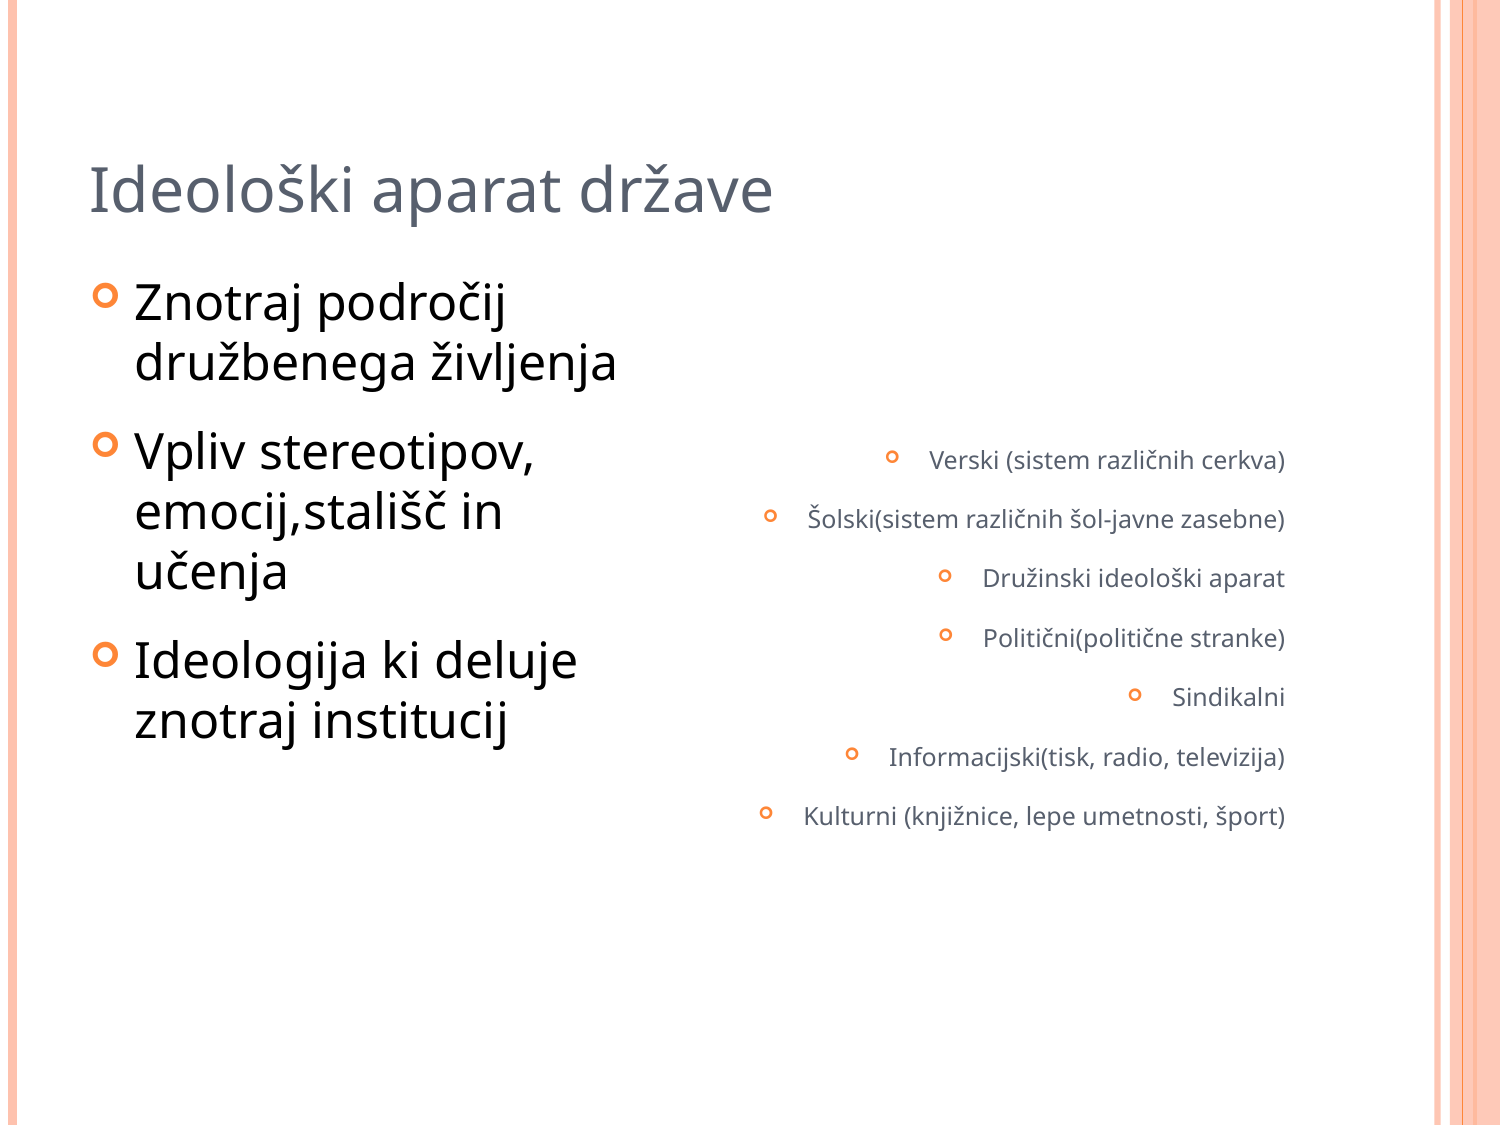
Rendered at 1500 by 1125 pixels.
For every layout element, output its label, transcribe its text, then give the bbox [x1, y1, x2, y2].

list Verski (sistem različnih cerkva) Šolski(sistem različnih šol-javne zasebne) Družinski ideološki aparat Politični(politične stranke) Sindikalni Informacijski(tisk, radio, televizija) Kulturni (knjižnice, lepe umetnosti, šport) [700, 262, 1301, 1013]
title Ideološki aparat države [75, 45, 1300, 233]
list Znotraj področij družbenega življenja Vpliv stereotipov, emocij,stališč in učenja Ideologija ki deluje znotraj institucij [75, 262, 675, 1013]
